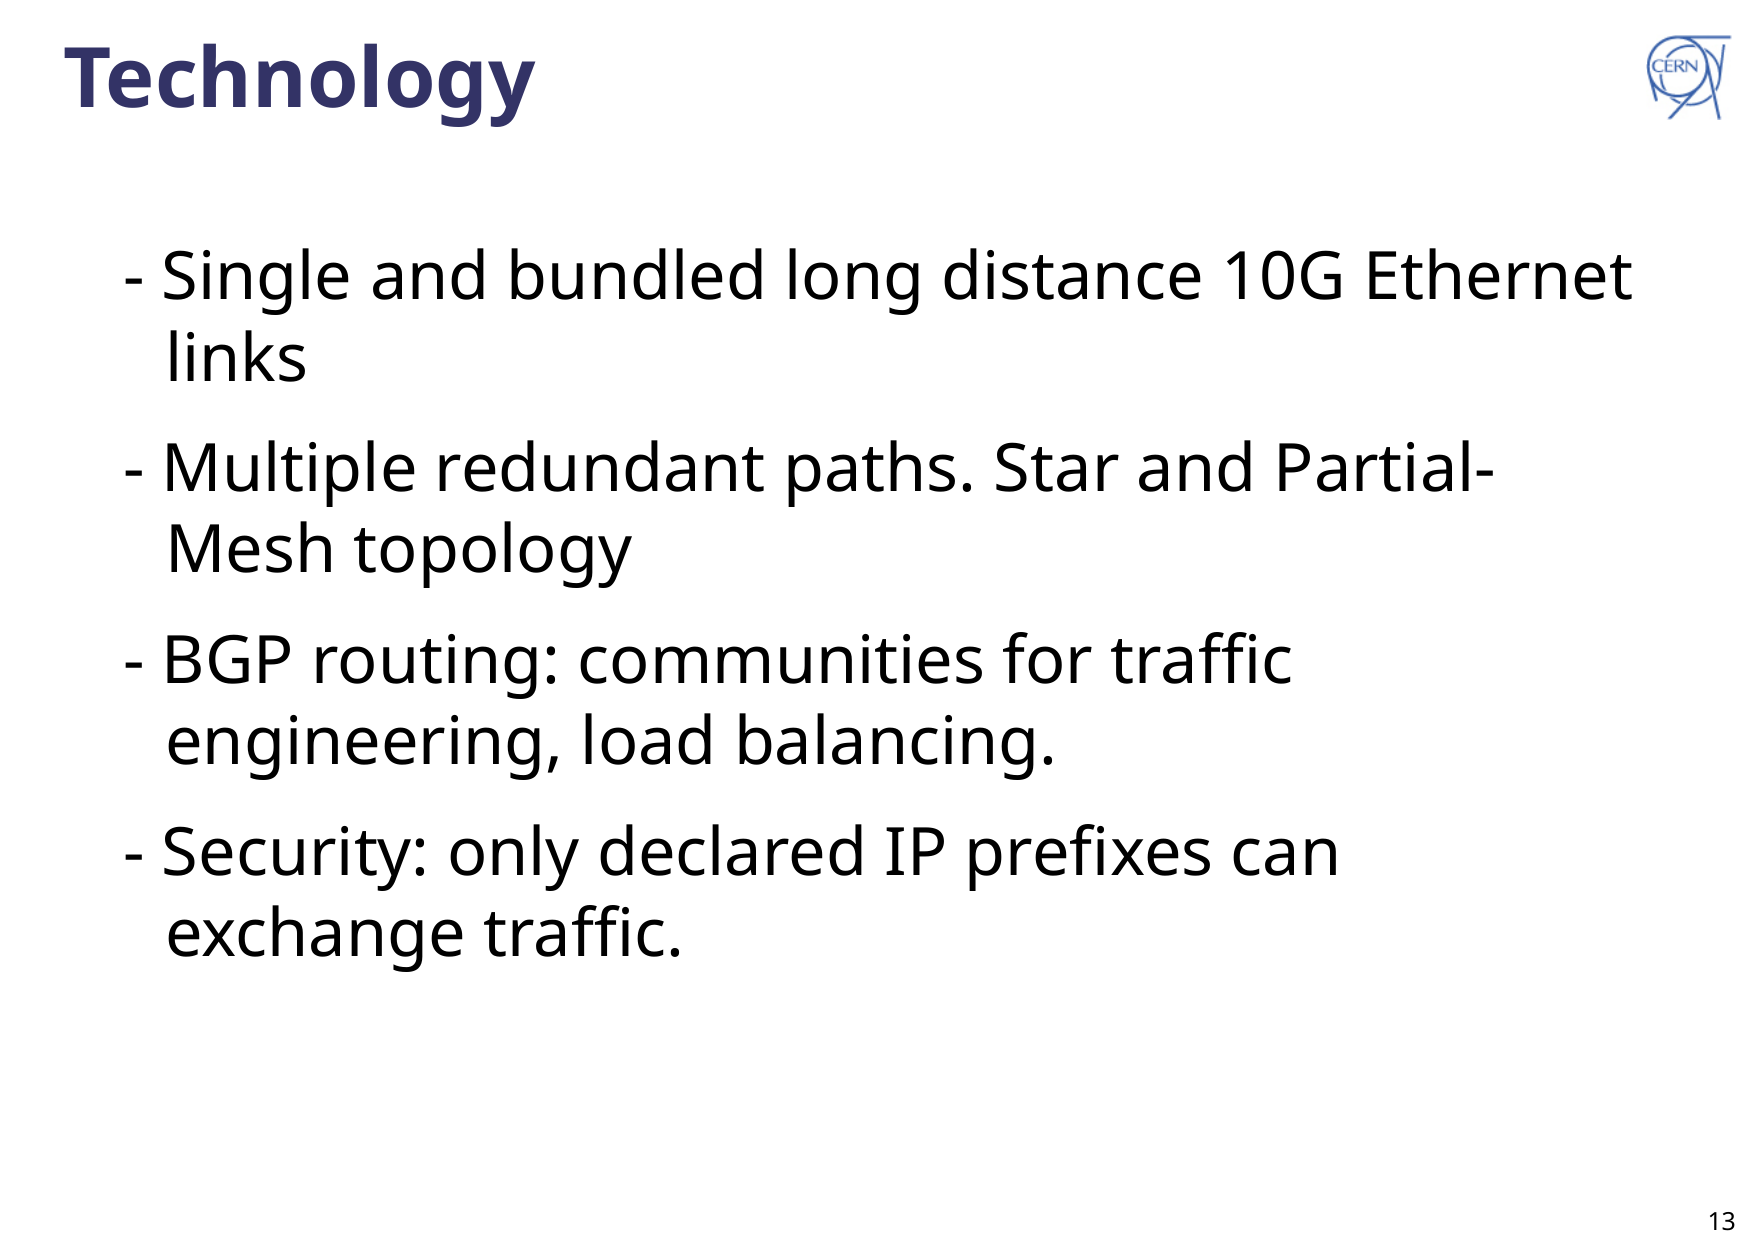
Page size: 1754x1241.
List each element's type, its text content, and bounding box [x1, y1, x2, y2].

text_box - Single and bundled long distance 10G Ethernet links - Multiple redundant paths. Star and Partial-Mesh topology - BGP routing: communities for traffic engineering, load balancing. - Security: only declared IP prefixes can exchange traffic. [108, 226, 1672, 1091]
picture [1646, 34, 1732, 120]
title Technology [63, 0, 1621, 166]
